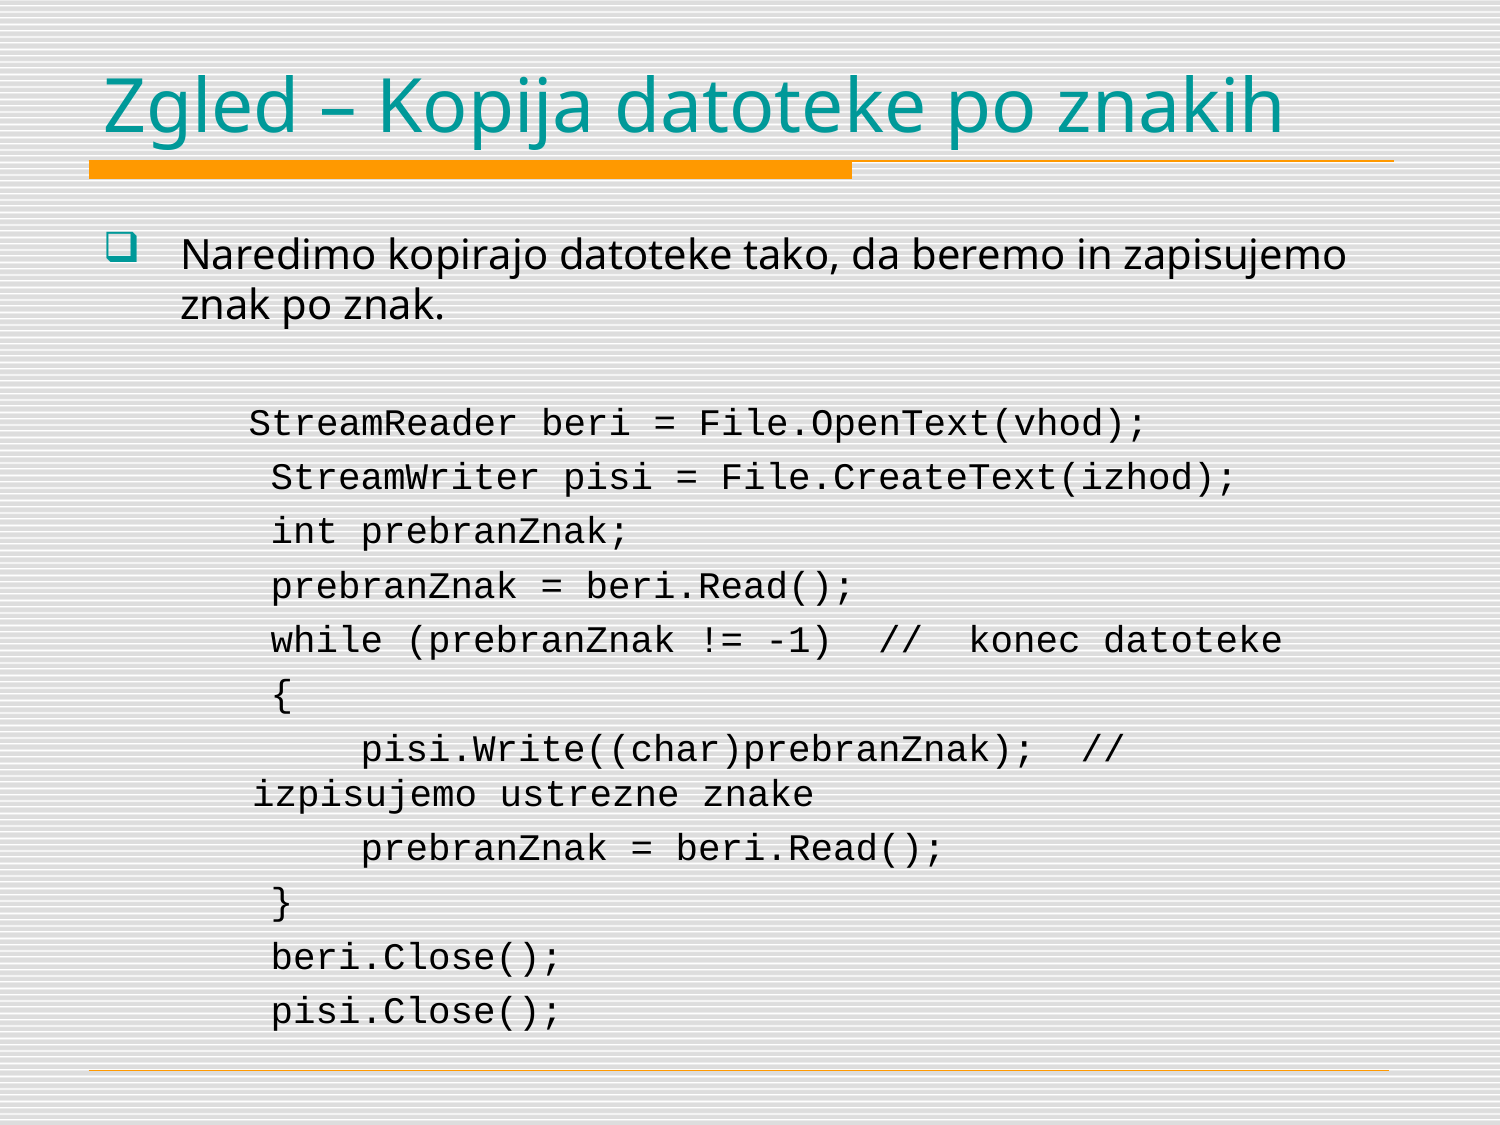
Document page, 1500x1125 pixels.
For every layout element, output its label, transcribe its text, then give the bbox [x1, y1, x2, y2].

list Naredimo kopirajo datoteke tako, da beremo in zapisujemo znak po znak. StreamReader beri = File.OpenText(vhod); StreamWriter pisi = File.CreateText(izhod); int prebranZnak; prebranZnak = beri.Read(); while (prebranZnak != -1) // konec datoteke { pisi.Write((char)prebranZnak); // izpisujemo ustrezne znake prebranZnak = beri.Read(); } beri.Close(); pisi.Close(); [88, 220, 1401, 1059]
picture [0, 0, 1500, 1125]
title Zgled – Kopija datoteke po znakih [88, 42, 1401, 155]
